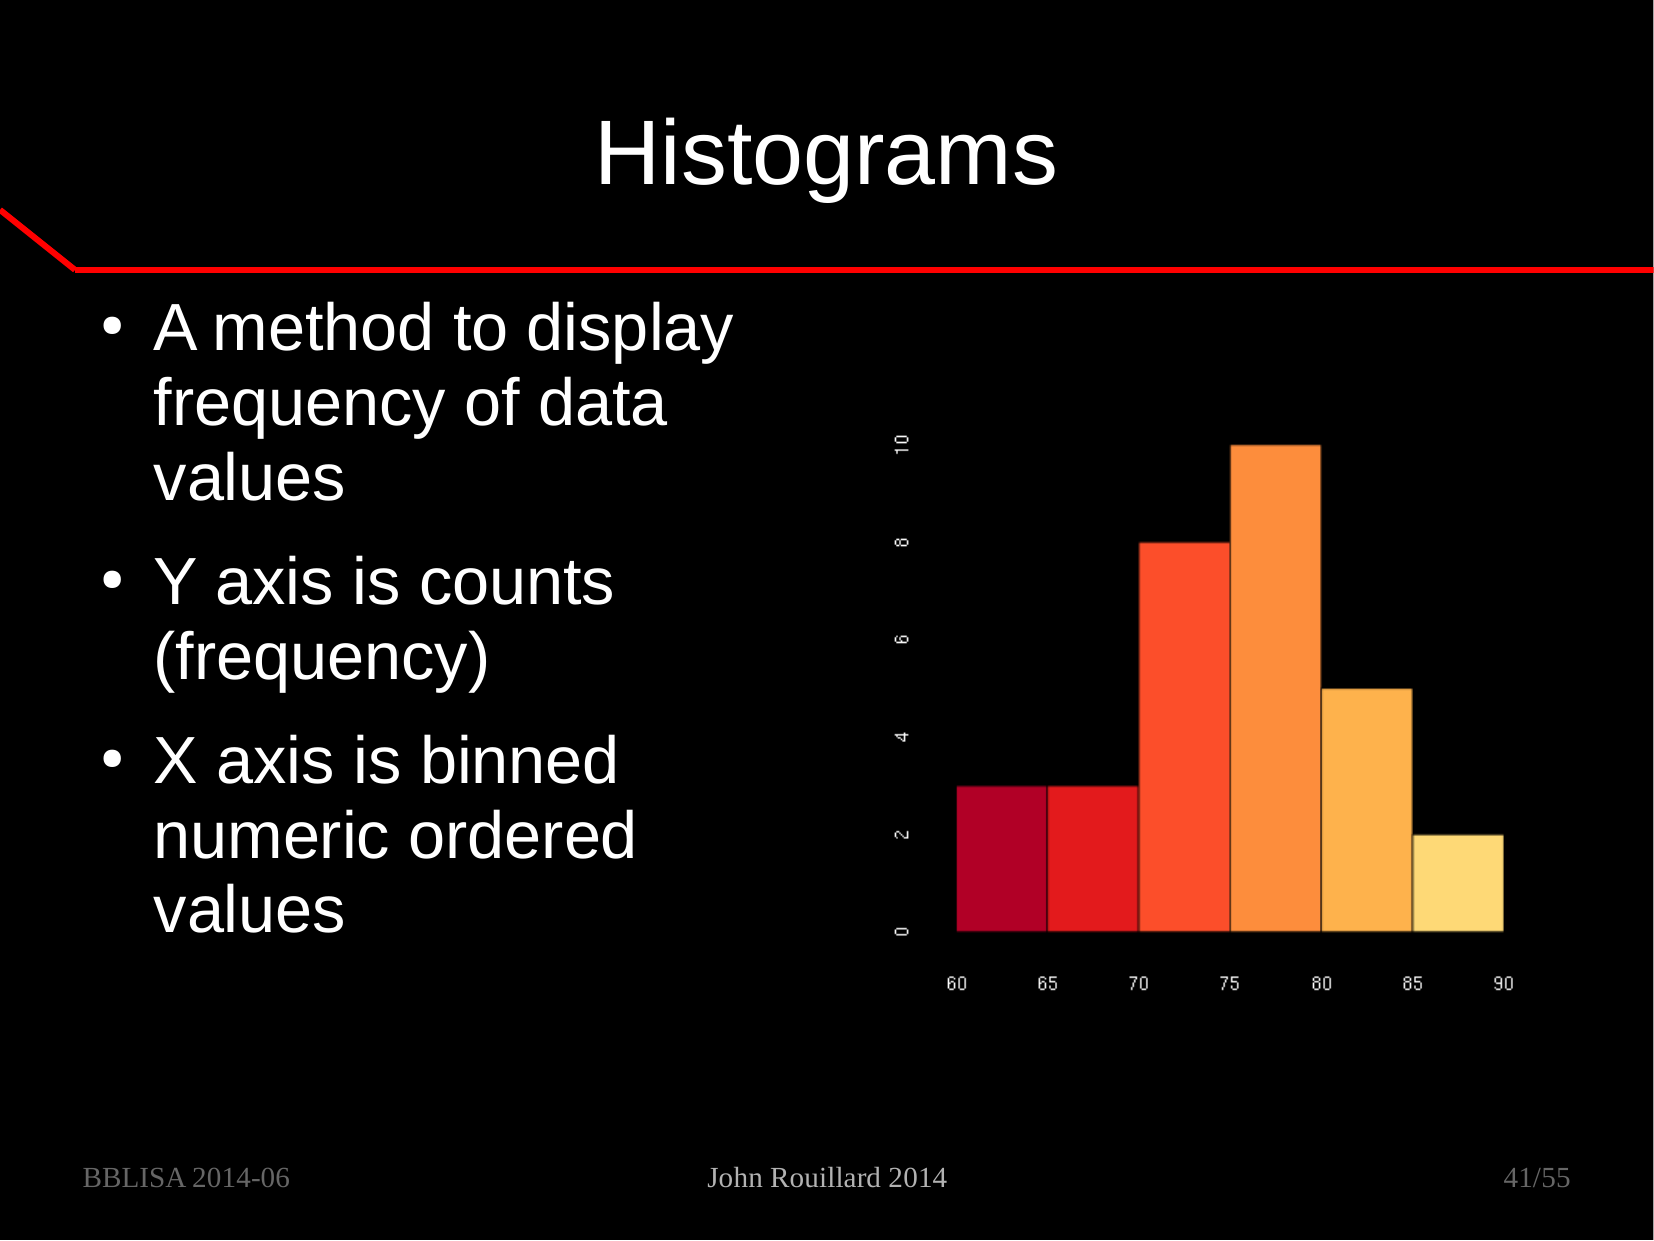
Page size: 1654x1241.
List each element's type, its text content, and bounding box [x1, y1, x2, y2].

title Histograms [82, 49, 1571, 257]
list A method to display frequency of data values Y axis is counts (frequency) X axis is binned numeric ordered values [82, 290, 809, 1110]
picture [845, 336, 1572, 1063]
